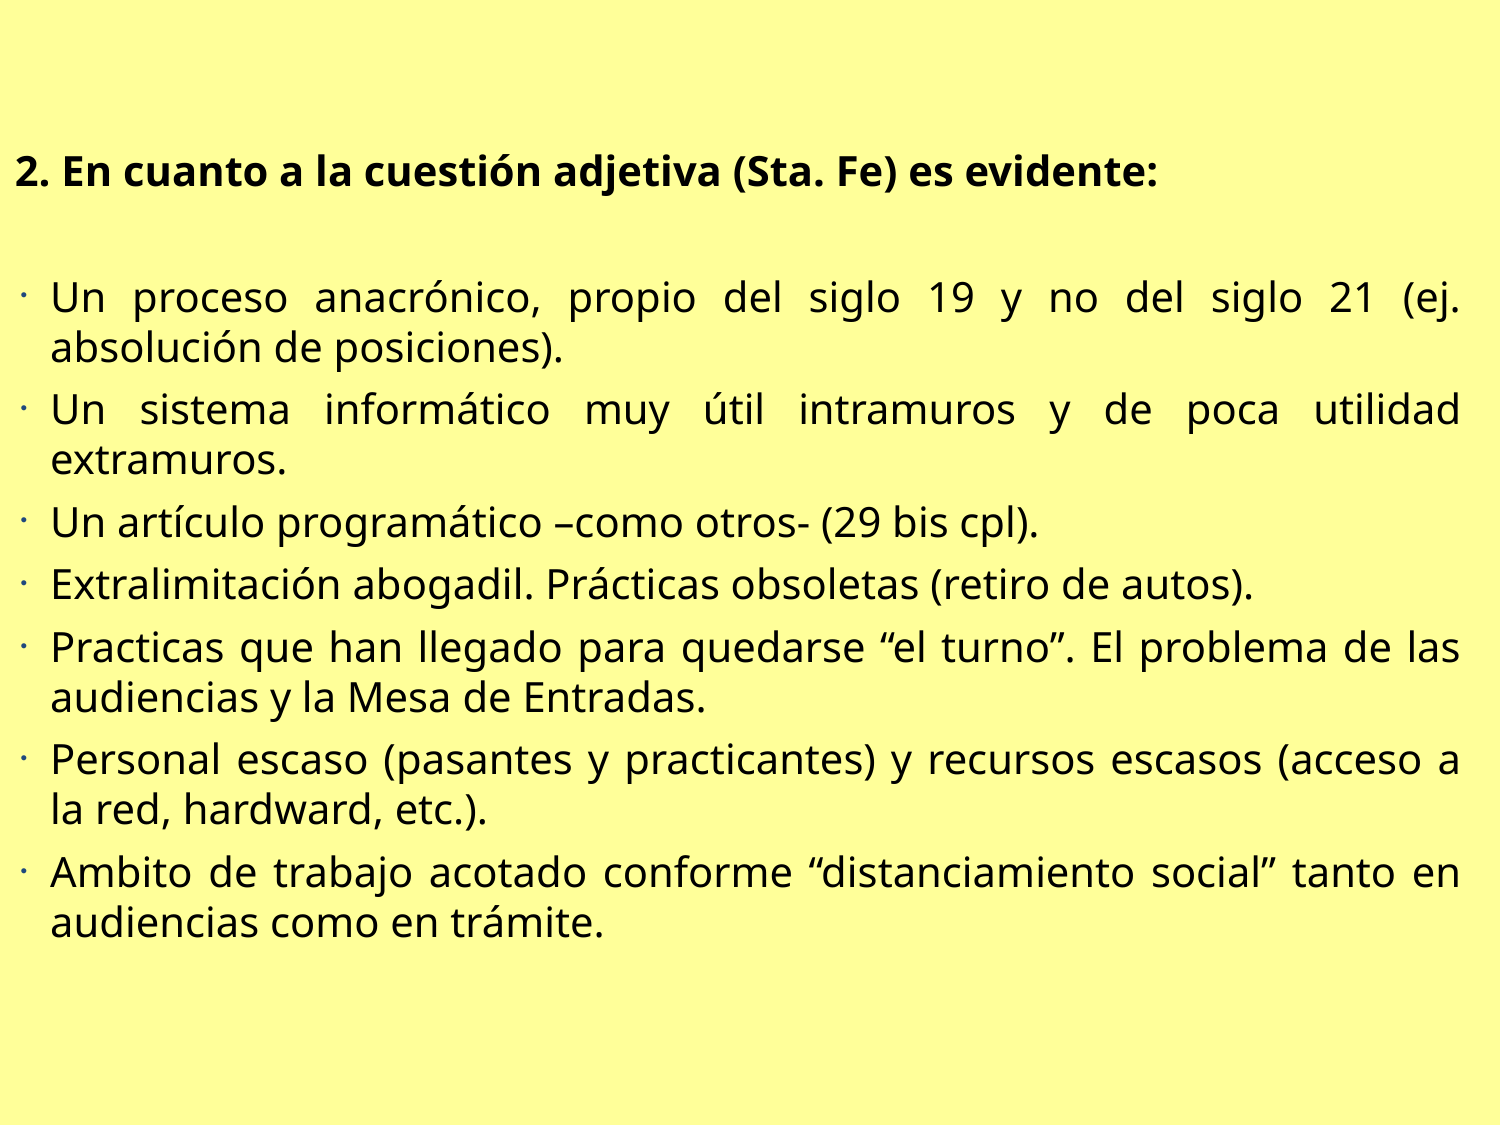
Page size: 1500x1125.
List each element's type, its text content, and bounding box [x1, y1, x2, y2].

text_box 2. En cuanto a la cuestión adjetiva (Sta. Fe) es evidente: Un proceso anacrónico, propio del siglo 19 y no del siglo 21 (ej. absolución de posiciones). Un sistema informático muy útil intramuros y de poca utilidad extramuros. Un artículo programático –como otros- (29 bis cpl). Extralimitación abogadil. Prácticas obsoletas (retiro de autos). Practicas que han llegado para quedarse “el turno”. El problema de las audiencias y la Mesa de Entradas. Personal escaso (pasantes y practicantes) y recursos escasos (acceso a la red, hardward, etc.). Ambito de trabajo acotado conforme “distanciamiento social” tanto en audiencias como en trámite. [0, 75, 1477, 1016]
